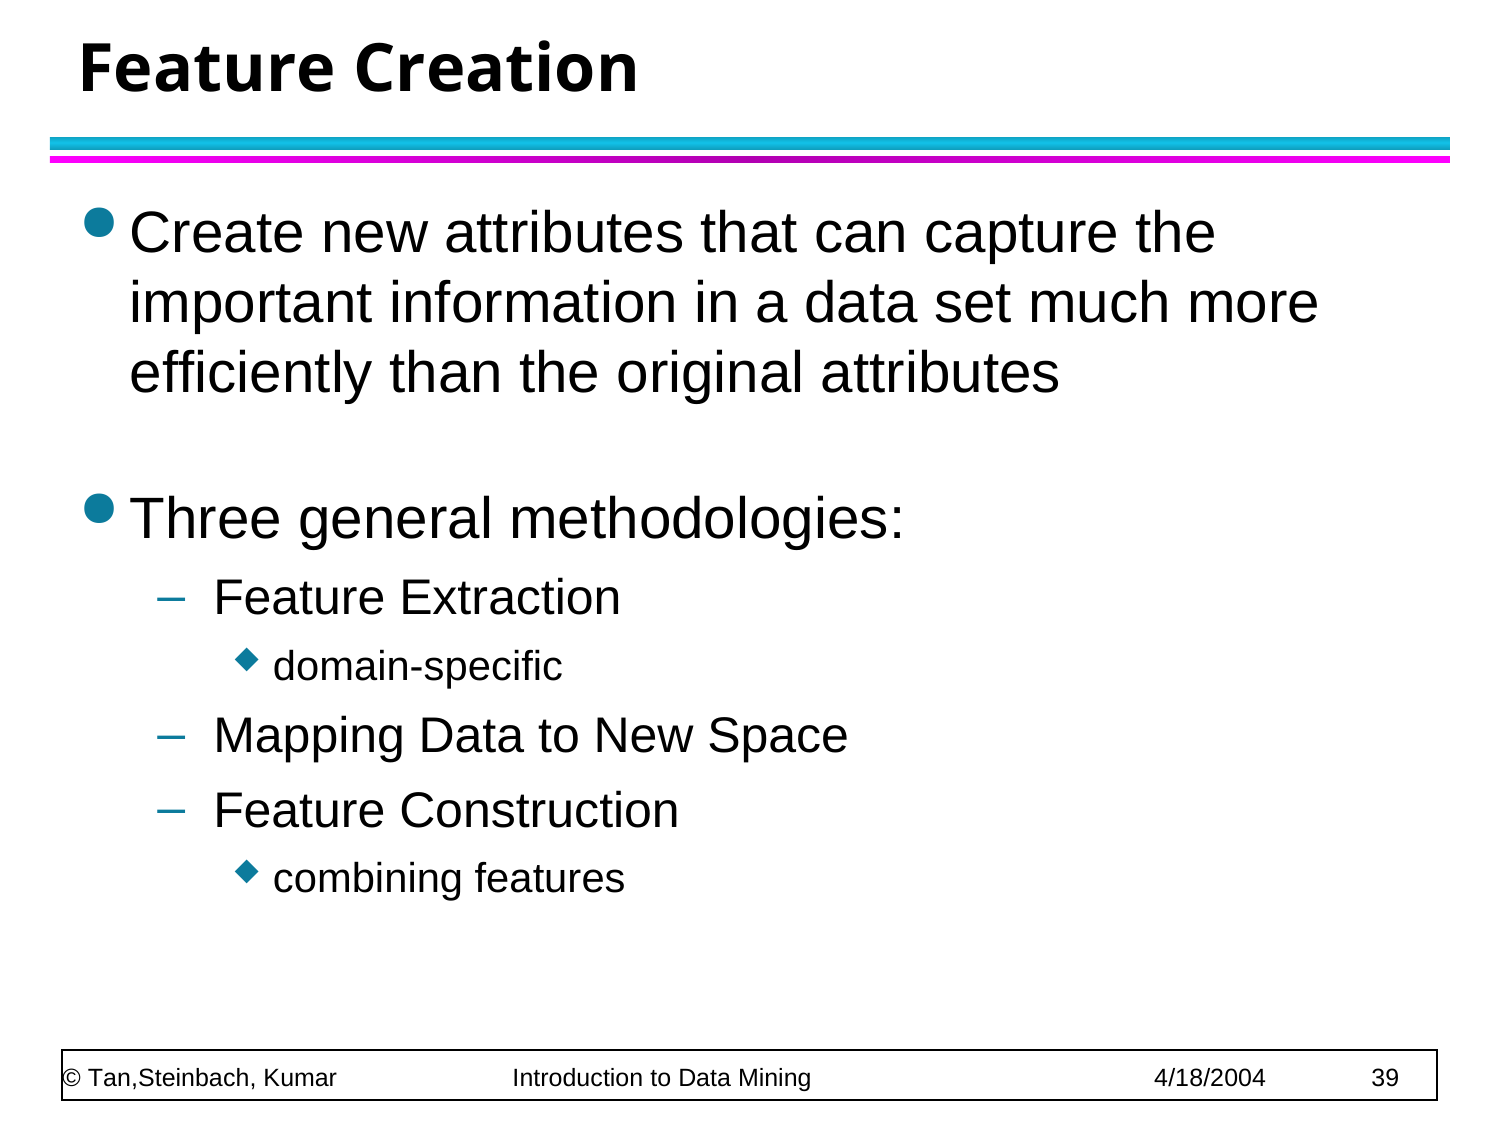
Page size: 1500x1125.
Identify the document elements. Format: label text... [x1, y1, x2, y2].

title Feature Creation [62, 22, 1421, 113]
list Create new attributes that can capture the important information in a data set much more efficiently than the original attributes Three general methodologies: Feature Extraction domain-specific Mapping Data to New Space Feature Construction combining features [67, 187, 1432, 1038]
